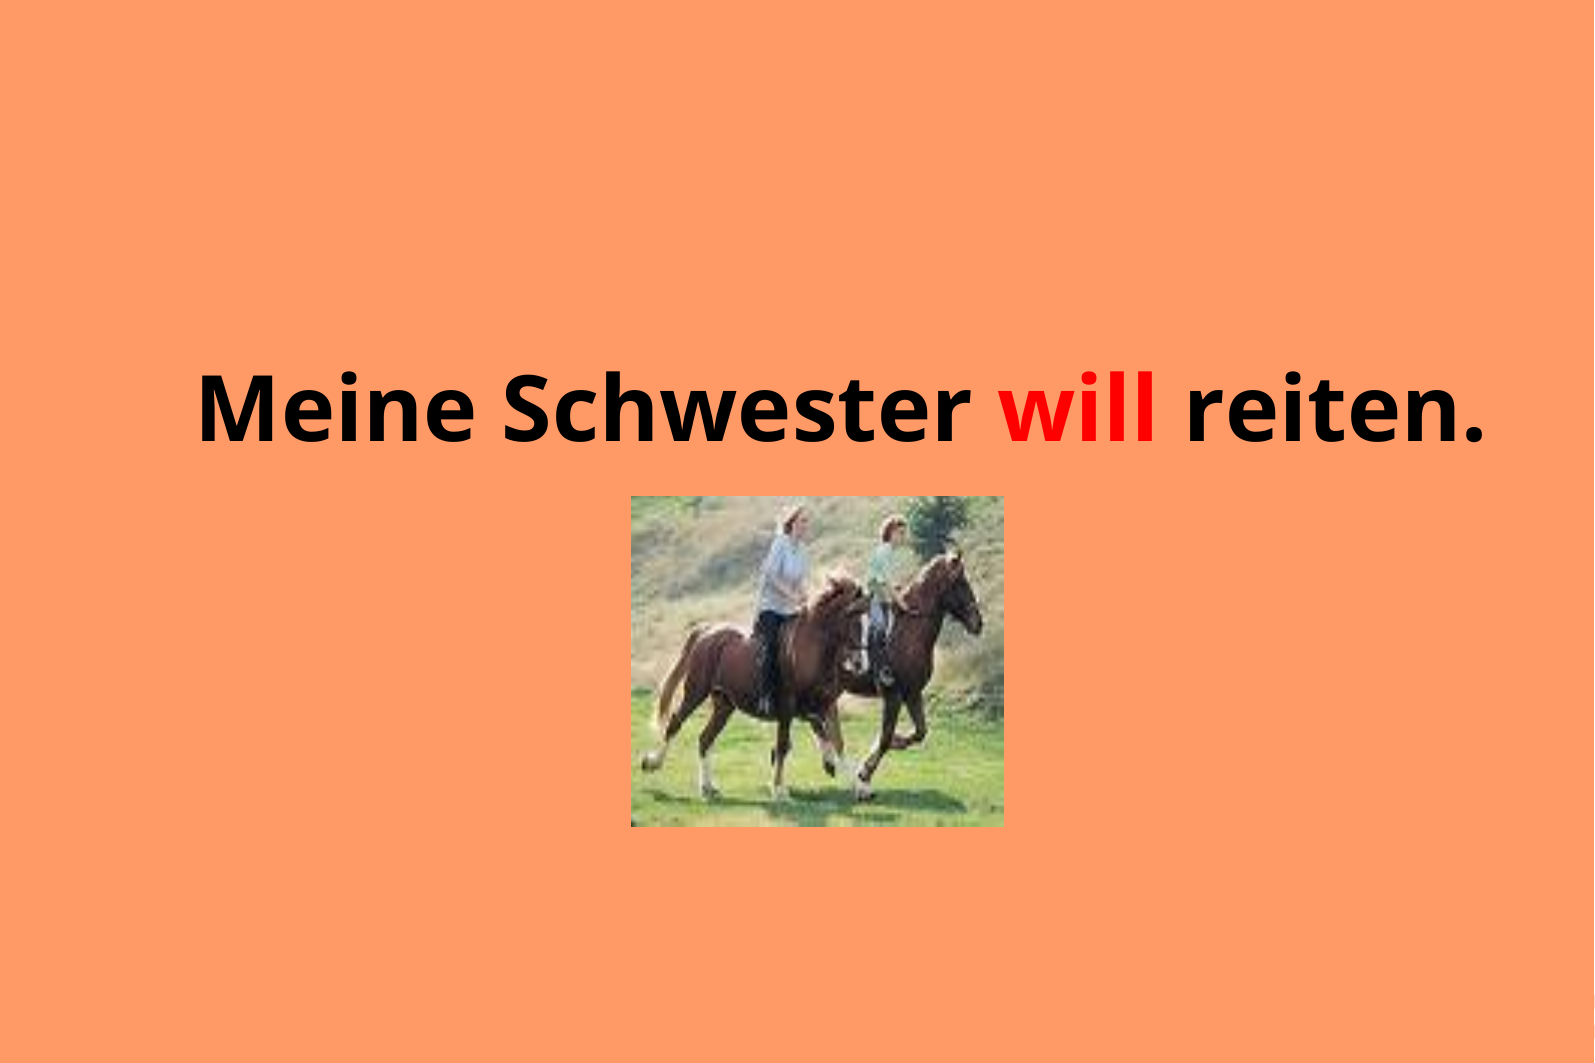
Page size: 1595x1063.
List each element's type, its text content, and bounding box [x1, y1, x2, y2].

picture [631, 496, 1004, 827]
subtitle Meine Schwester will reiten. [147, 29, 1536, 783]
